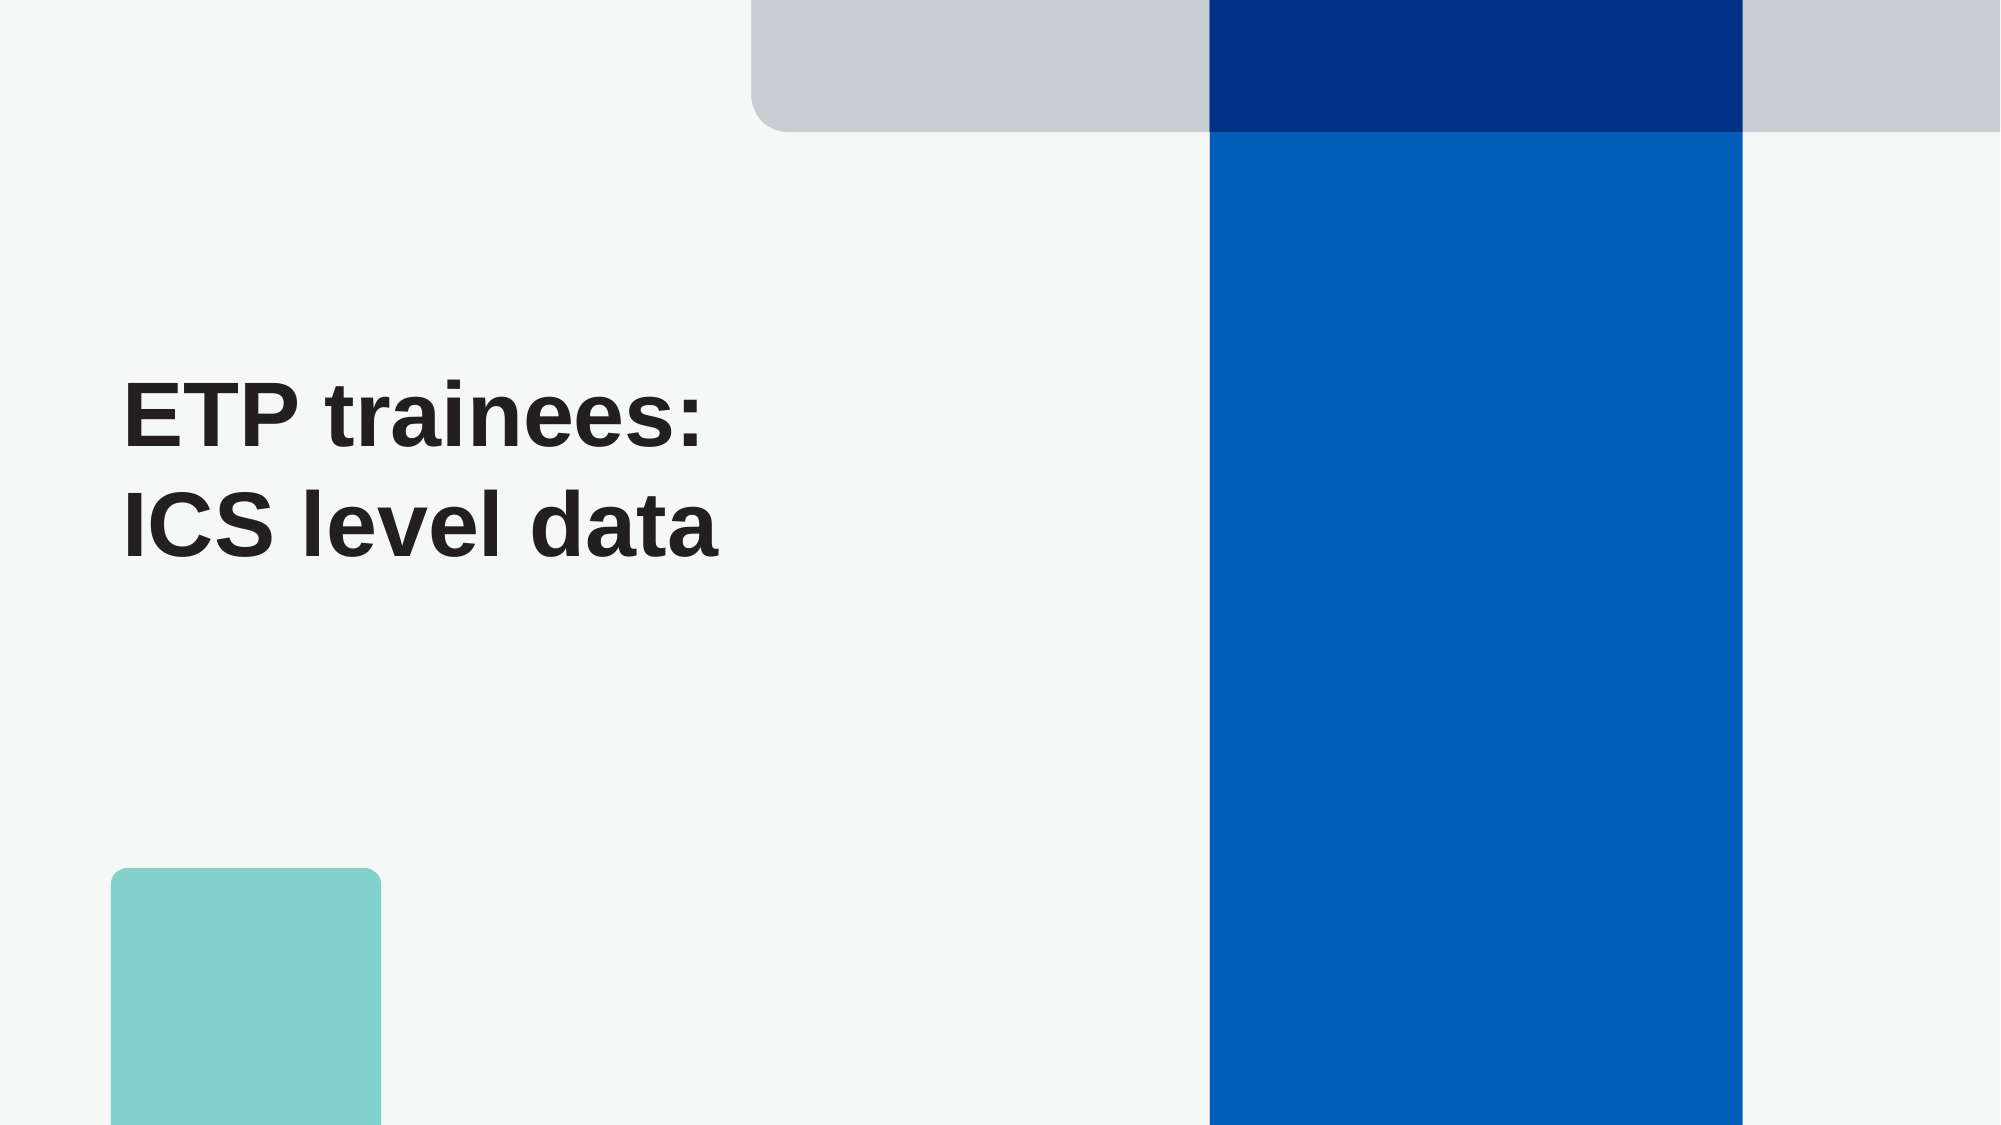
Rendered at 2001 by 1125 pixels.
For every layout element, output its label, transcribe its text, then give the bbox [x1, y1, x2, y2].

title ETP trainees: ICS level data [122, 355, 1188, 573]
